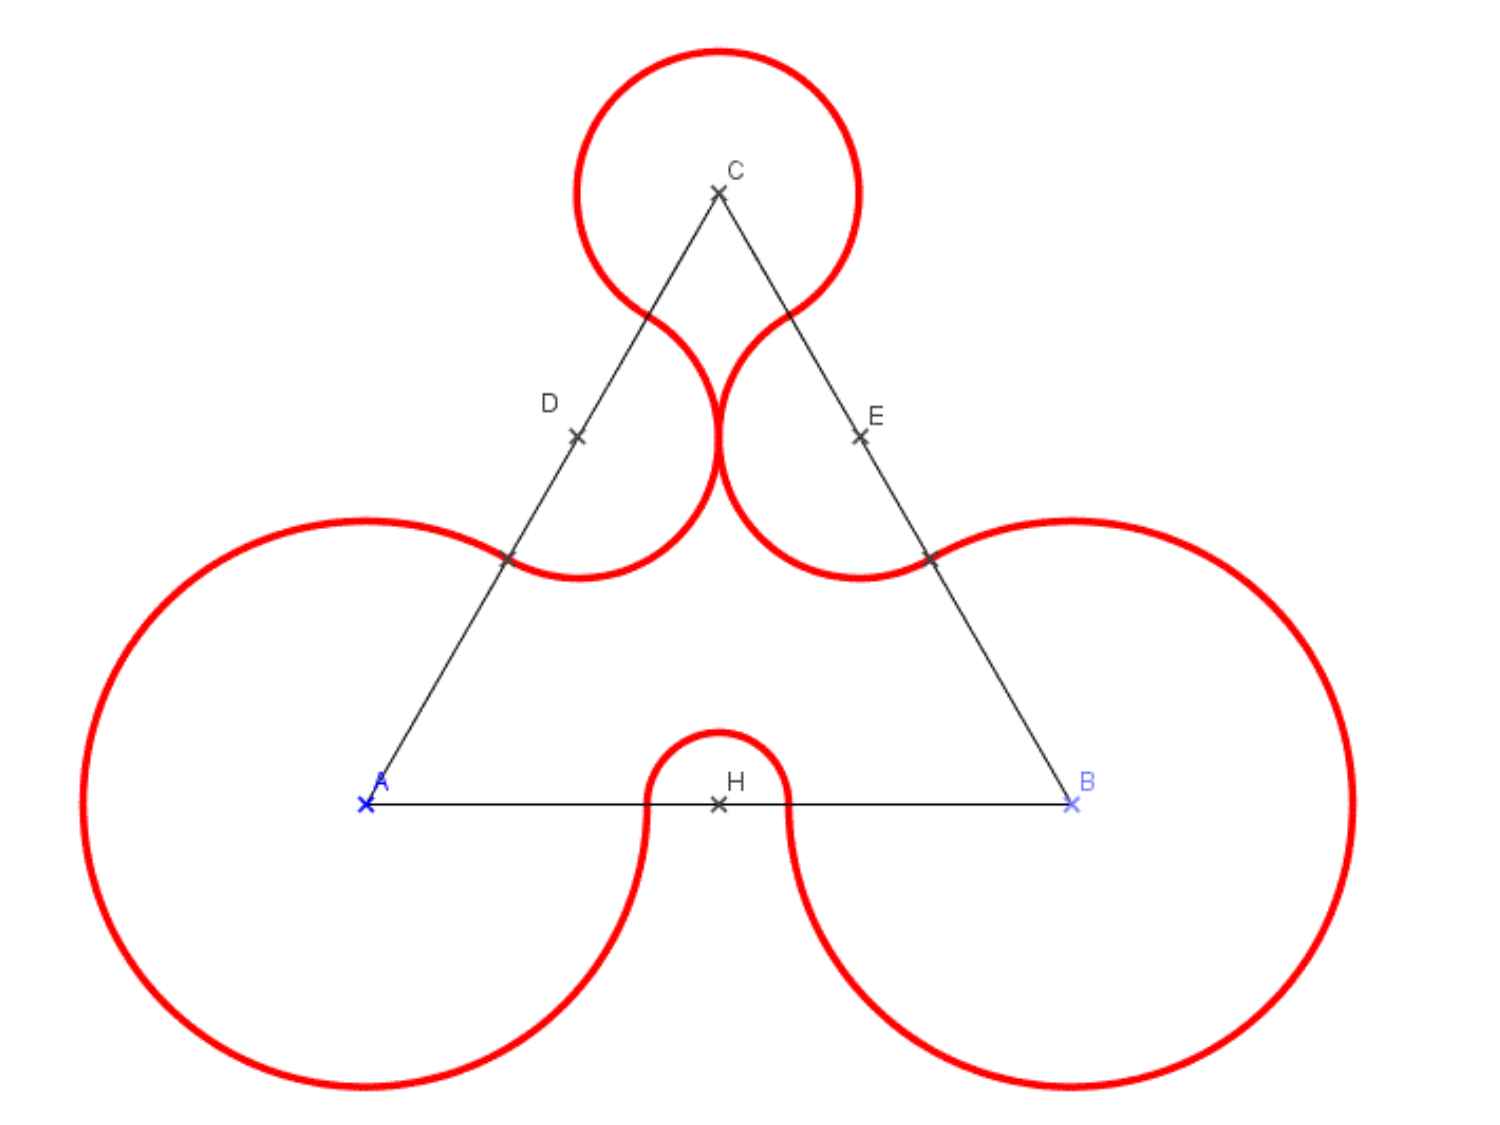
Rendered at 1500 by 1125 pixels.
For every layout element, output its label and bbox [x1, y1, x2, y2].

picture [53, 30, 1365, 1098]
